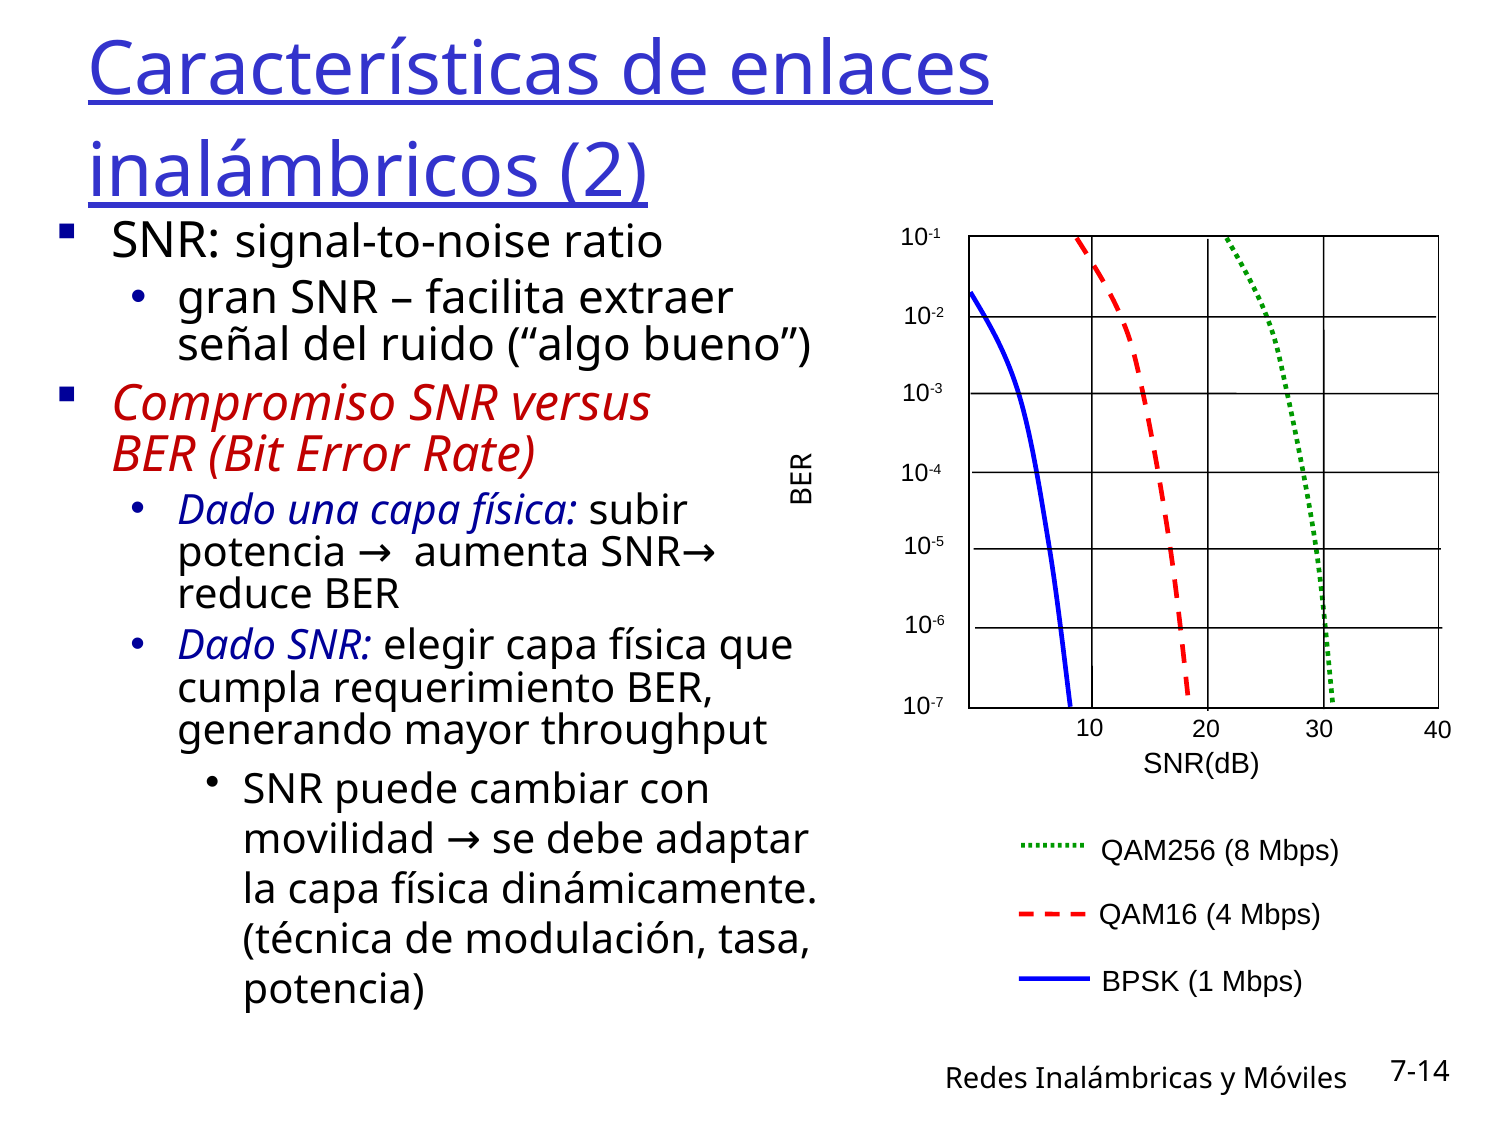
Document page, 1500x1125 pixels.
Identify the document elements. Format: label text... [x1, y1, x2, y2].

text_box 10-3 [887, 369, 958, 414]
text_box 40 [1409, 705, 1467, 751]
text_box SNR(dB) [1128, 737, 1275, 787]
text_box 10-2 [888, 292, 960, 338]
text_box 20 [1177, 704, 1236, 737]
text_box 10 [1061, 704, 1119, 750]
text_box 10-4 [885, 449, 957, 494]
text_box 30 [1290, 705, 1349, 751]
text_box BER [774, 437, 825, 521]
text_box 10-7 [888, 682, 959, 728]
text_box 10-1 [885, 213, 957, 259]
text_box QAM256 (8 Mbps) [1086, 823, 1355, 874]
list SNR: signal-to-noise ratio gran SNR – facilita extraer señal del ruido (“algo bueno”) Compromiso SNR versus BER (Bit Error Rate) Dado una capa física: subir potencia → aumenta SNR→ reduce BER Dado SNR: elegir capa física que cumpla requerimiento BER, generando mayor throughput SNR puede cambiar con movilidad → se debe adaptar la capa física dinámicamente. (técnica de modulación, tasa, potencia) [40, 208, 863, 1125]
title Características de enlaces inalámbricos (2) [87, 22, 1363, 211]
text_box QAM16 (4 Mbps) [1084, 887, 1337, 938]
text_box BPSK (1 Mbps) [1086, 954, 1319, 1005]
text_box 10-5 [888, 522, 960, 567]
text_box 20 [1209, 721, 1217, 735]
text_box 10-6 [889, 601, 961, 646]
